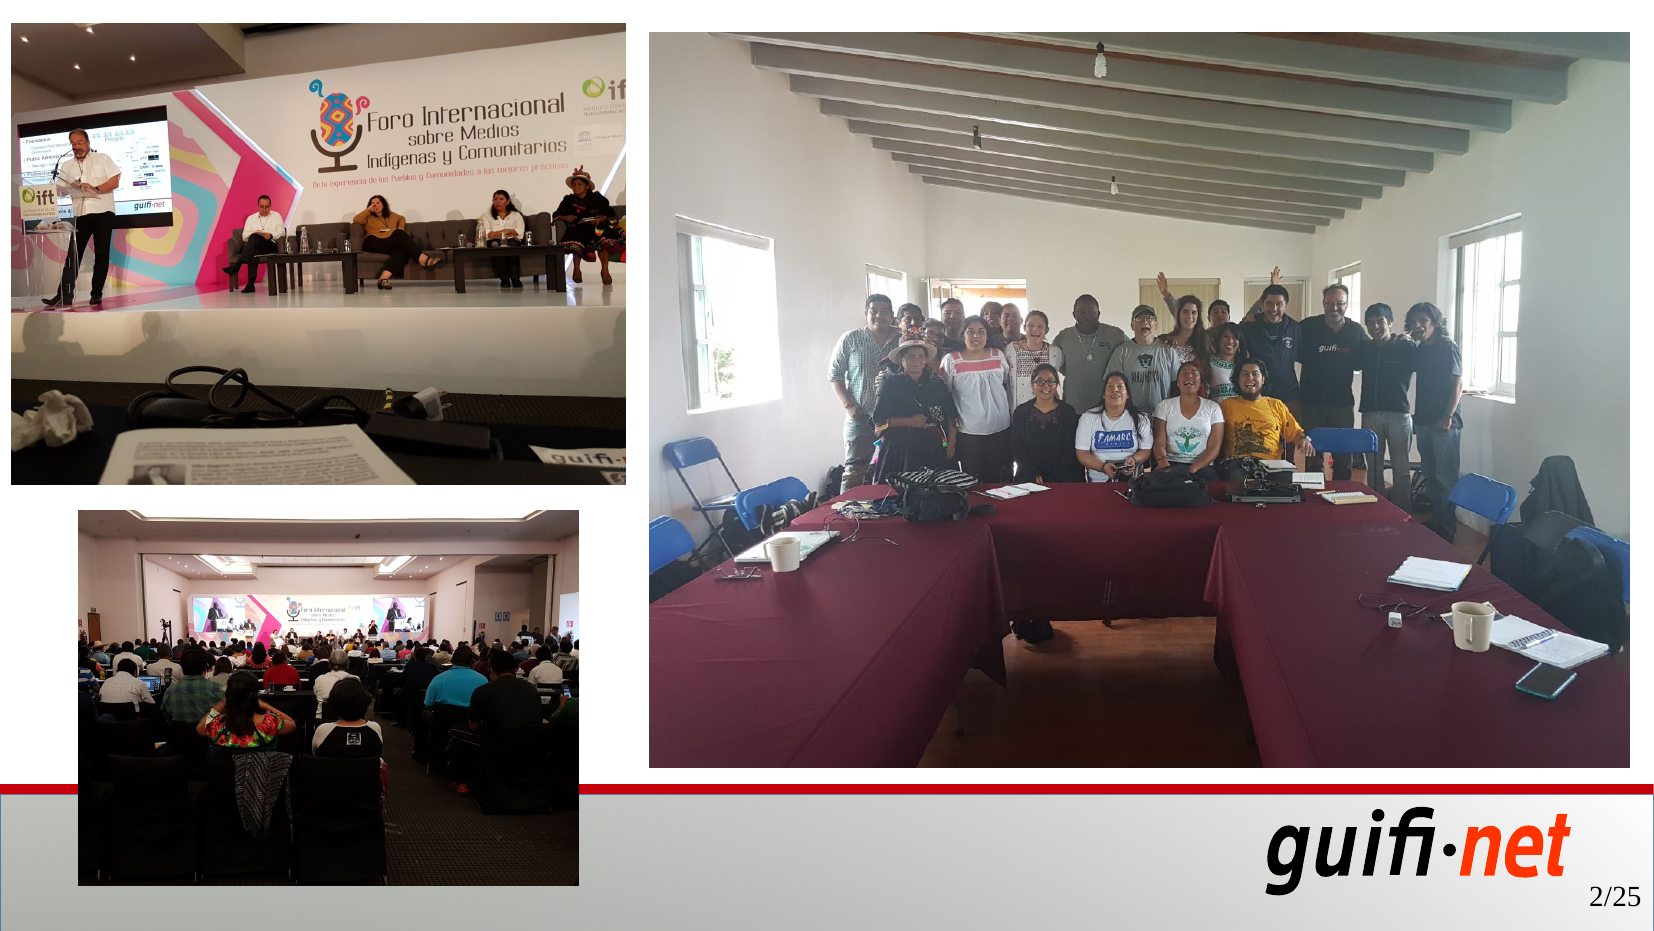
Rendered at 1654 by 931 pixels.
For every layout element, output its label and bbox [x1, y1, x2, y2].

picture [649, 32, 1630, 768]
picture [78, 510, 579, 886]
title [35, 804, 1182, 898]
picture [11, 23, 626, 485]
